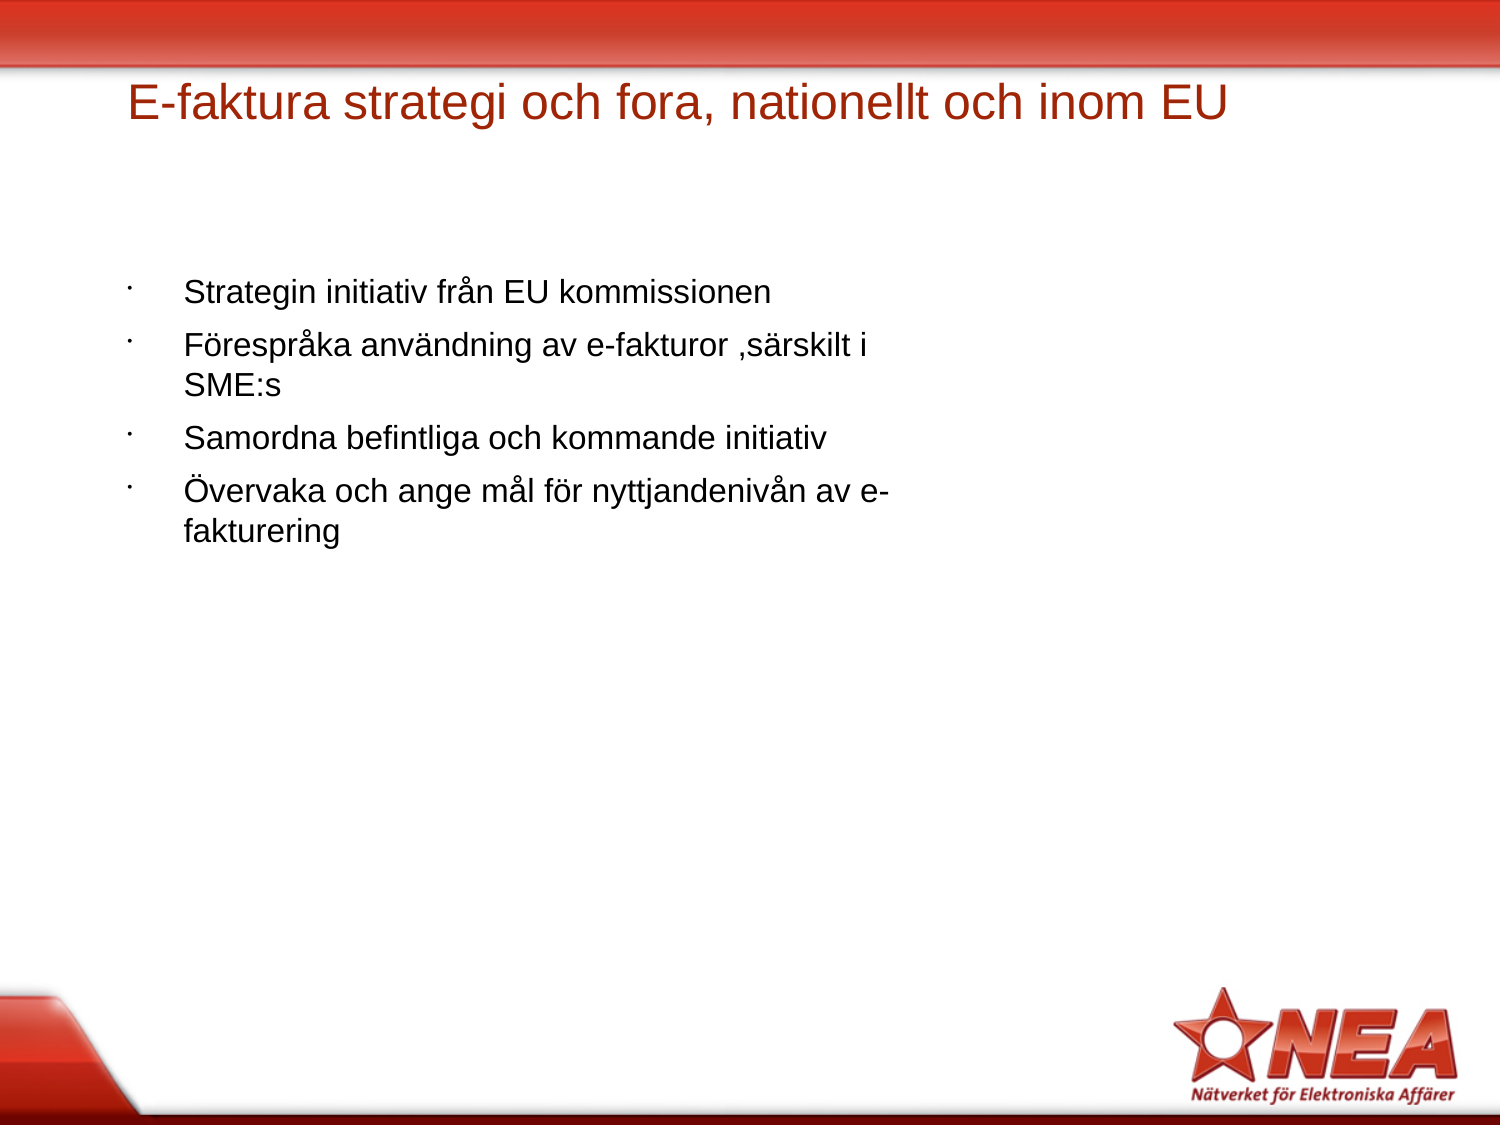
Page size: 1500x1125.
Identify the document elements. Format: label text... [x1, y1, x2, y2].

picture [0, 0, 1500, 1125]
title E-faktura strategi och fora, nationellt och inom EU [112, 62, 1388, 250]
list Strategin initiativ från EU kommissionen Förespråka användning av e-fakturor ,särskilt i SME:s Samordna befintliga och kommande initiativ Övervaka och ange mål för nyttjandenivån av e-fakturering [112, 262, 988, 938]
